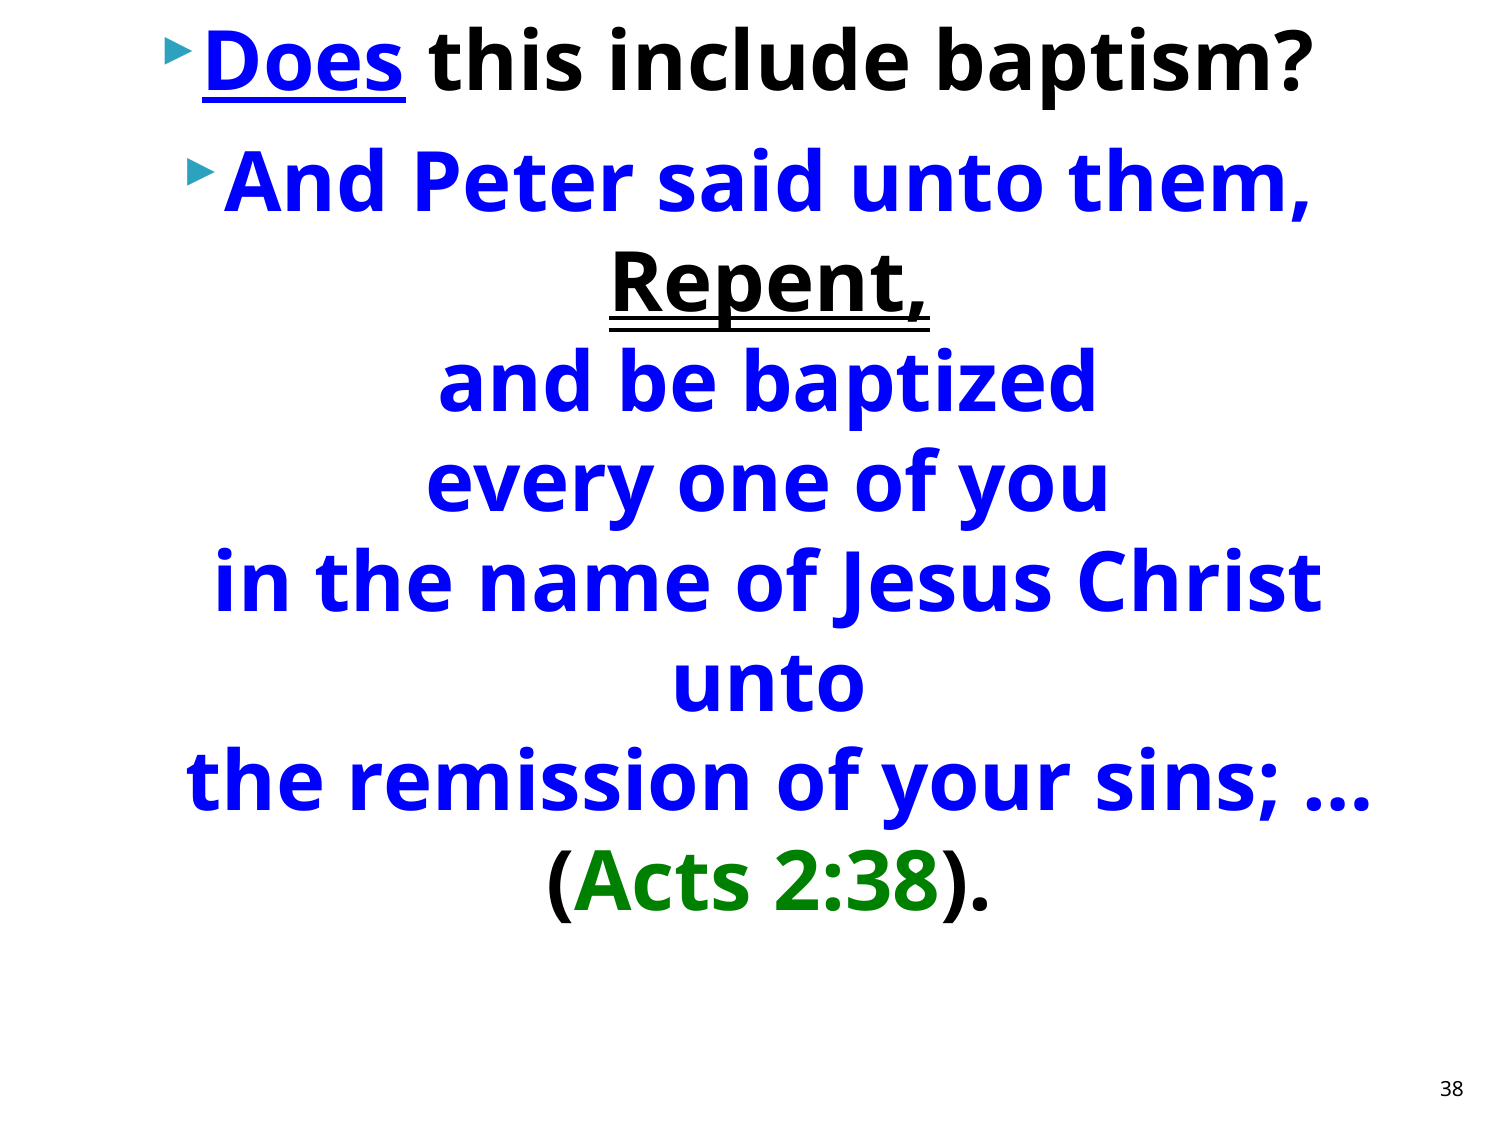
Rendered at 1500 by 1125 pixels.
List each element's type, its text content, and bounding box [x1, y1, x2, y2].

slide_number <number> [1418, 1051, 1479, 1112]
list Does this include baptism? And Peter said unto them, Repent, and be baptized every one of you in the name of Jesus Christ unto the remission of your sins; … (Acts 2:38). [0, 0, 1500, 1125]
